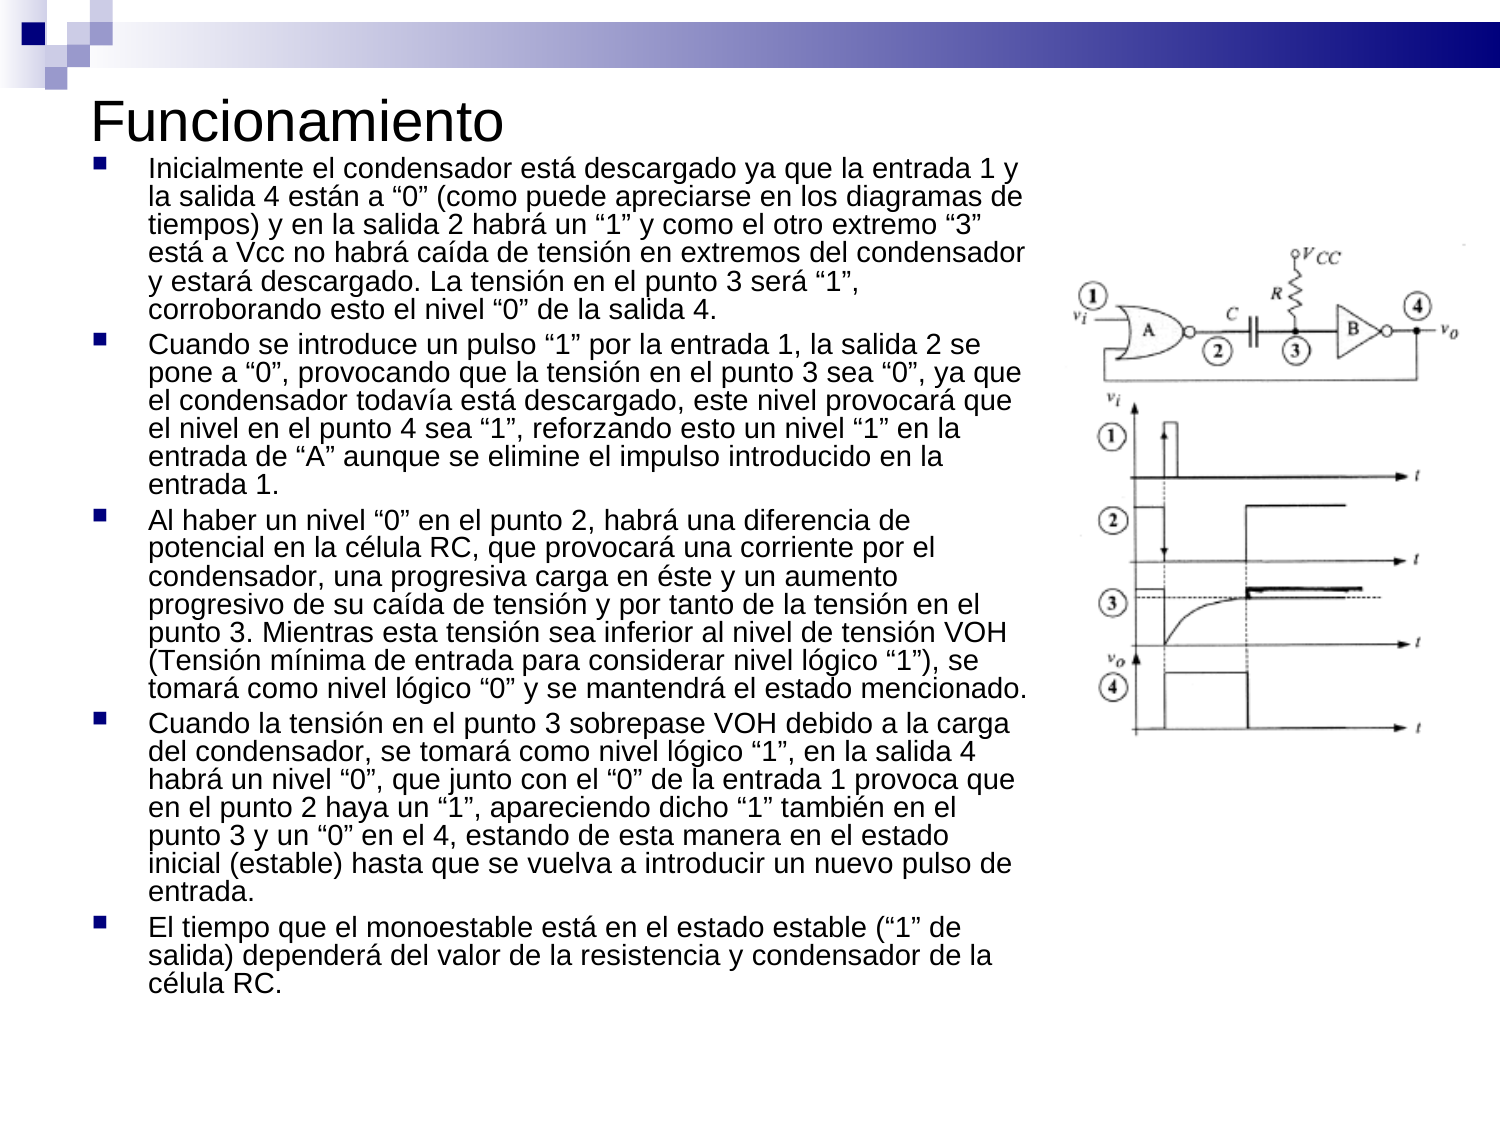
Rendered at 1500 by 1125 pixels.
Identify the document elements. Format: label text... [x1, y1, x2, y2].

title Funcionamiento [75, 74, 1426, 161]
list Inicialmente el condensador está descargado ya que la entrada 1 y la salida 4 están a “0” (como puede apreciarse en los diagramas de tiempos) y en la salida 2 habrá un “1” y como el otro extremo “3” está a Vcc no habrá caída de tensión en extremos del condensador y estará descargado. La tensión en el punto 3 será “1”, corroborando esto el nivel “0” de la salida 4. Cuando se introduce un pulso “1” por la entrada 1, la salida 2 se pone a “0”, provocando que la tensión en el punto 3 sea “0”, ya que el condensador todavía está descargado, este nivel provocará que el nivel en el punto 4 sea “1”, reforzando esto un nivel “1” en la entrada de “A” aunque se elimine el impulso introducido en la entrada 1. Al haber un nivel “0” en el punto 2, habrá una diferencia de potencial en la célula RC, que provocará una corriente por el condensador, una progresiva carga en éste y un aumento progresivo de su caída de tensión y por tanto de la tensión en el punto 3. Mientras esta tensión sea inferior al nivel de tensión VOH (Tensión mínima de entrada para considerar nivel lógico “1”), se tomará como nivel lógico “0” y se mantendrá el estado mencionado. Cuando la tensión en el punto 3 sobrepase VOH debido a la carga del condensador, se tomará como nivel lógico “1”, en la salida 4 habrá un nivel “0”, que junto con el “0” de la entrada 1 provoca que en el punto 2 haya un “1”, apareciendo dicho “1” también en el punto 3 y un “0” en el 4, estando de esta manera en el estado inicial (estable) hasta que se vuelva a introducir un nuevo pulso de entrada. El tiempo que el monoestable está en el estado estable (“1” de salida) dependerá del valor de la resistencia y condensador de la célula RC. [76, 148, 1046, 1083]
picture [1057, 231, 1471, 744]
